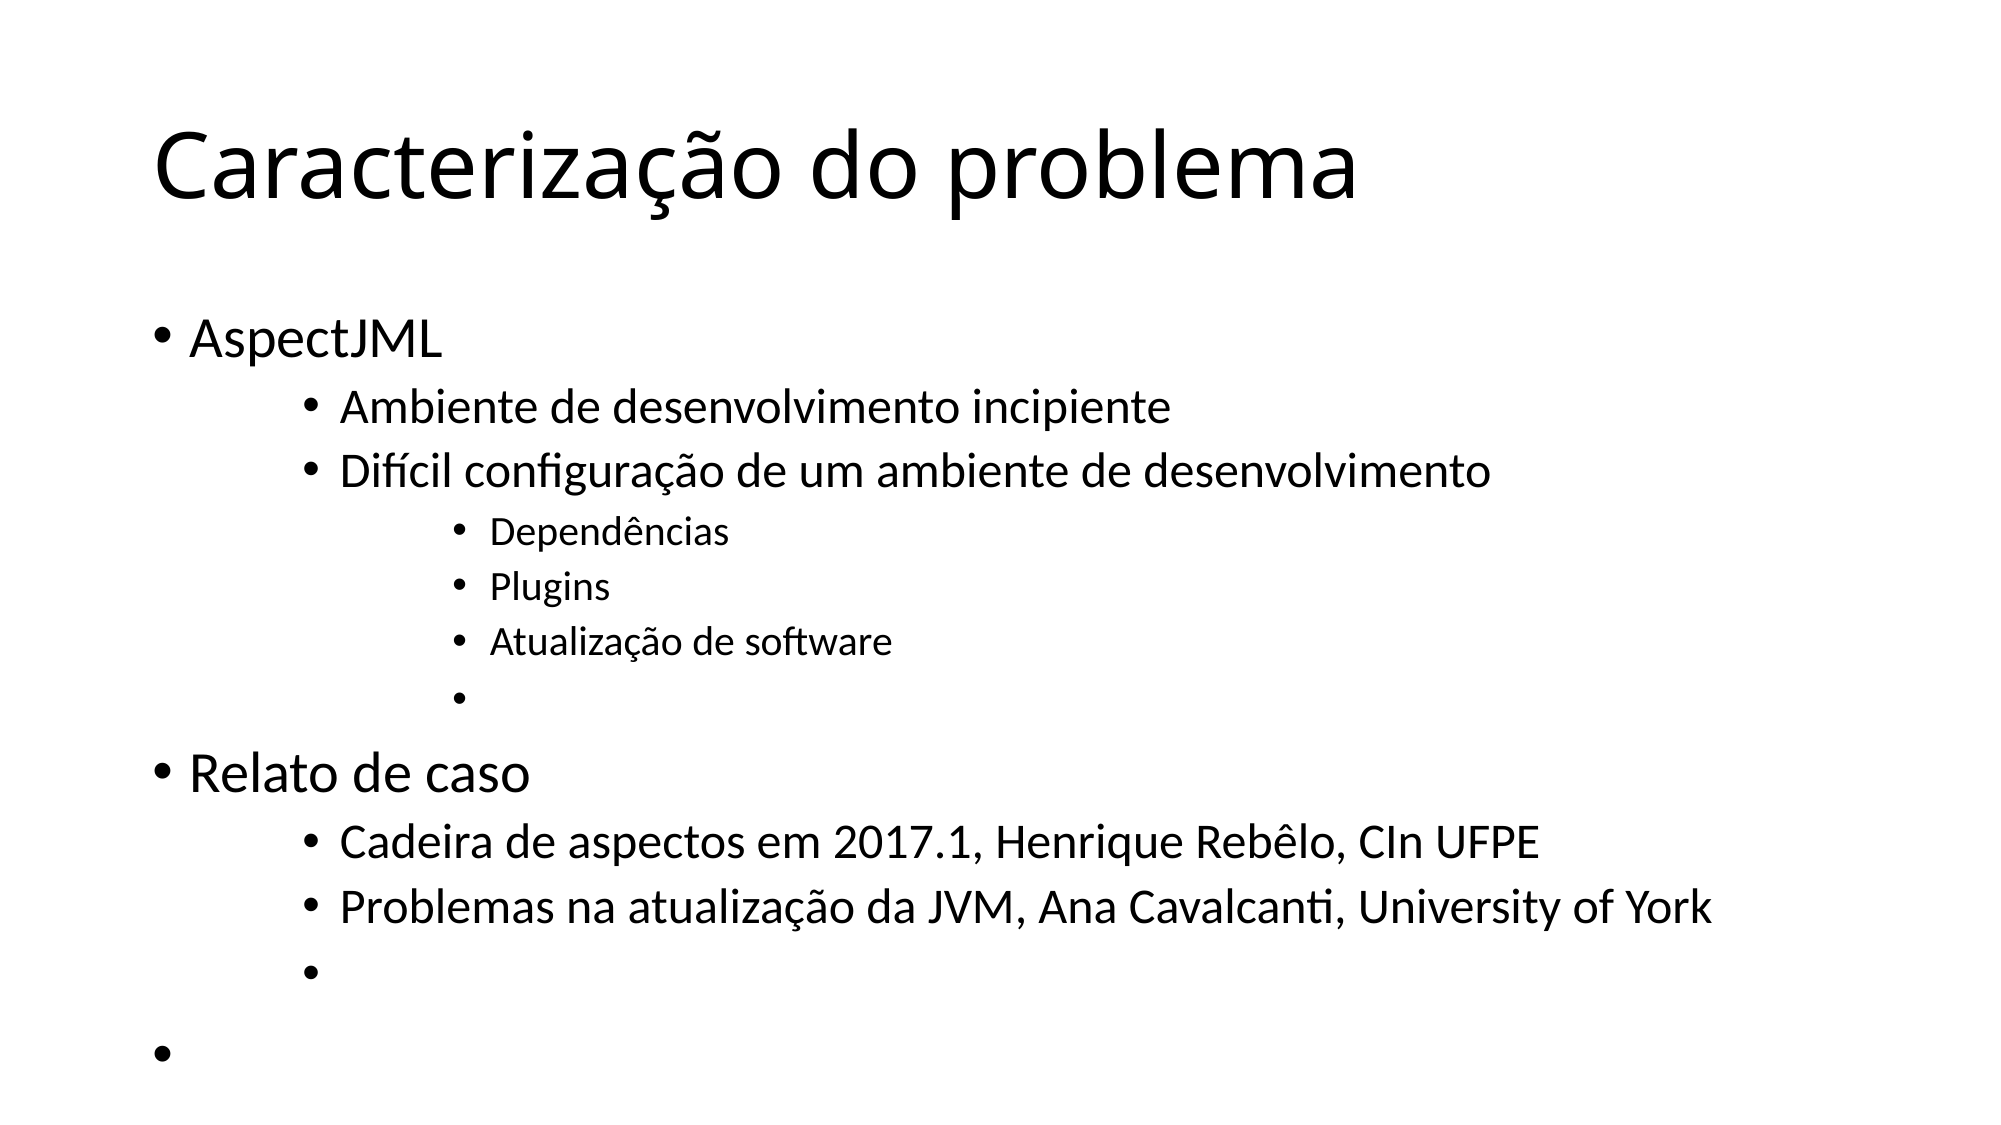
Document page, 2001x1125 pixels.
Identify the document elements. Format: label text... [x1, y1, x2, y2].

title Caracterização do problema [137, 59, 1863, 278]
list AspectJML Ambiente de desenvolvimento incipiente Difícil configuração de um ambiente de desenvolvimento Dependências Plugins Atualização de software Relato de caso Cadeira de aspectos em 2017.1, Henrique Rebêlo, CIn UFPE Problemas na atualização da JVM, Ana Cavalcanti, University of York [137, 299, 1863, 1014]
